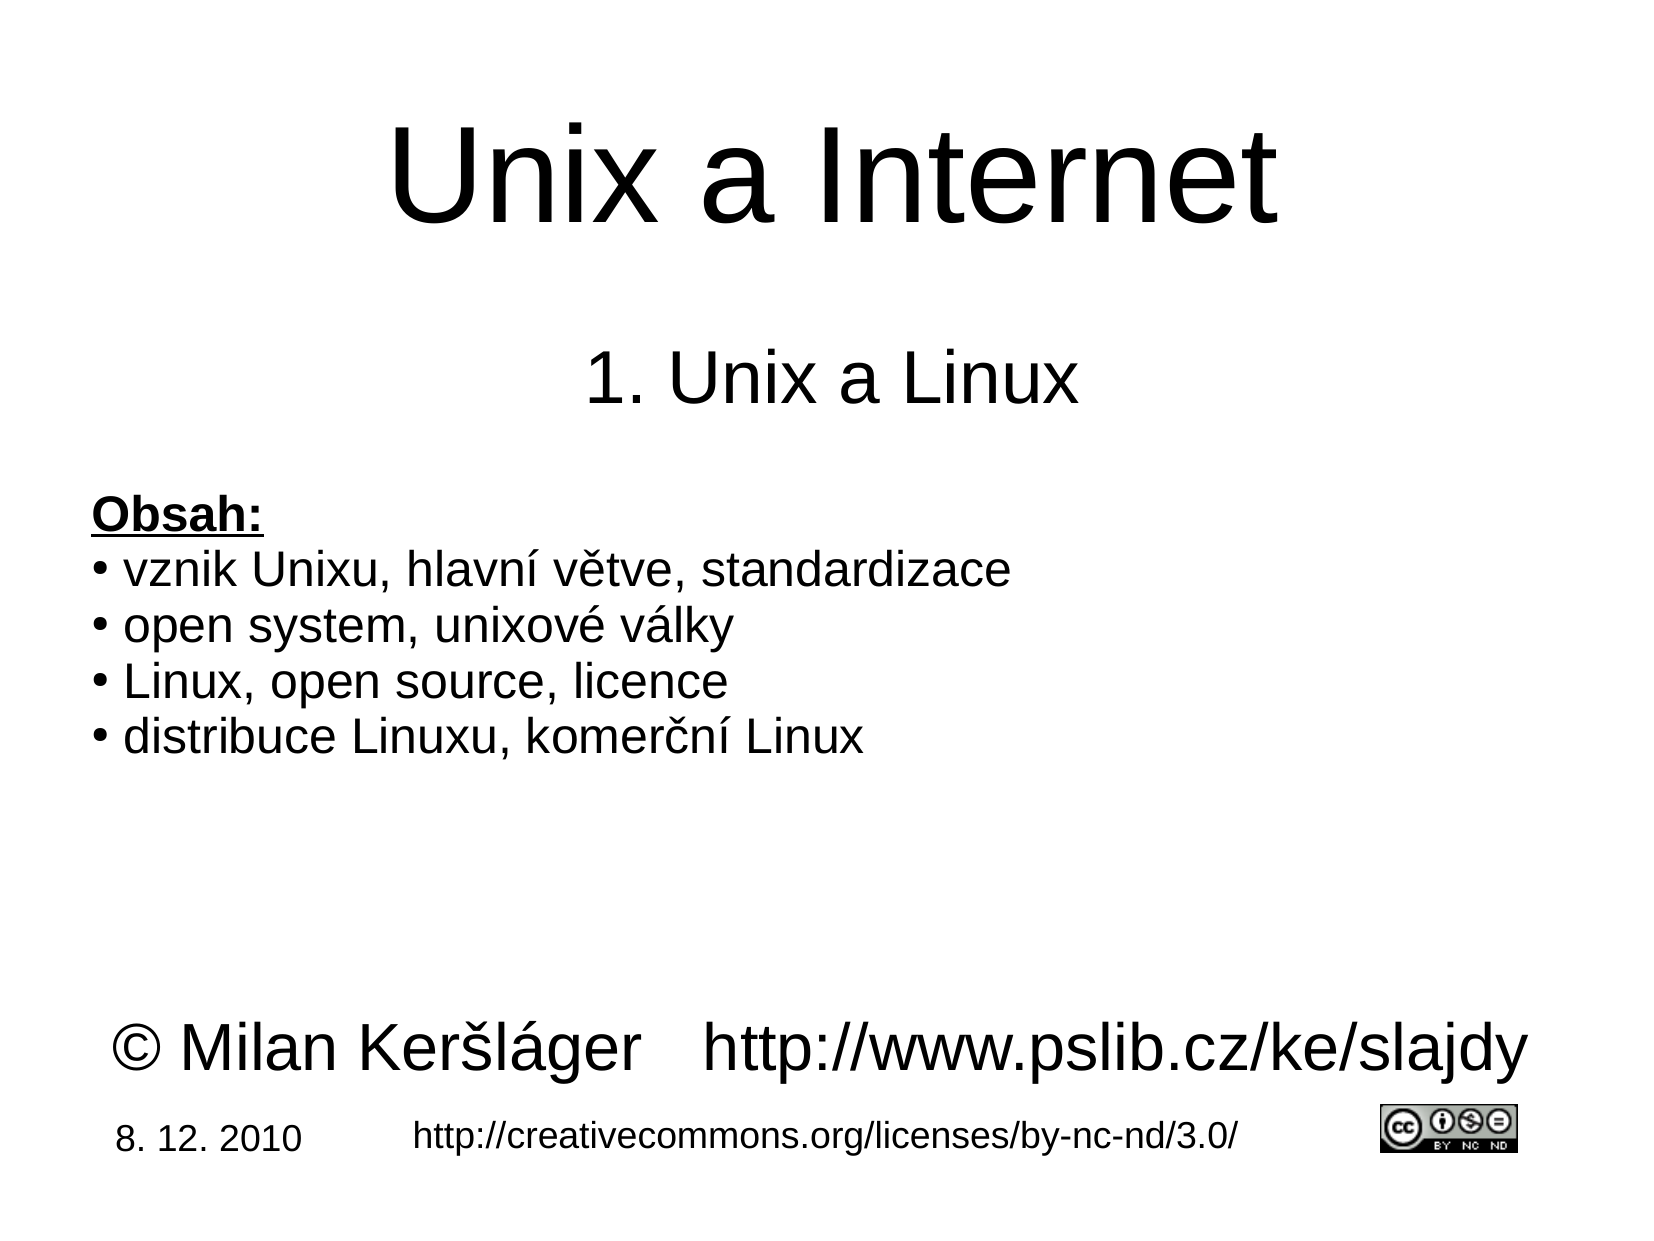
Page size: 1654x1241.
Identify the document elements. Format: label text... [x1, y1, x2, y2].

list © Milan Keršláger http://www.pslib.cz/ke/slajdy [76, 1009, 1565, 1087]
picture [1380, 1104, 1518, 1153]
text_box 8.12.2010 [100, 1110, 337, 1168]
text_box Obsah: vznik Unixu, hlavní větve, standardizace open system, unixové války Linux, open source, licence distribuce Linuxu, komerční Linux [76, 478, 1583, 774]
title Unix a Internet 1. Unix a Linux [88, 56, 1577, 461]
text_box http://creativecommons.org/licenses/by-nc-nd/3.0/ [339, 1107, 1313, 1165]
